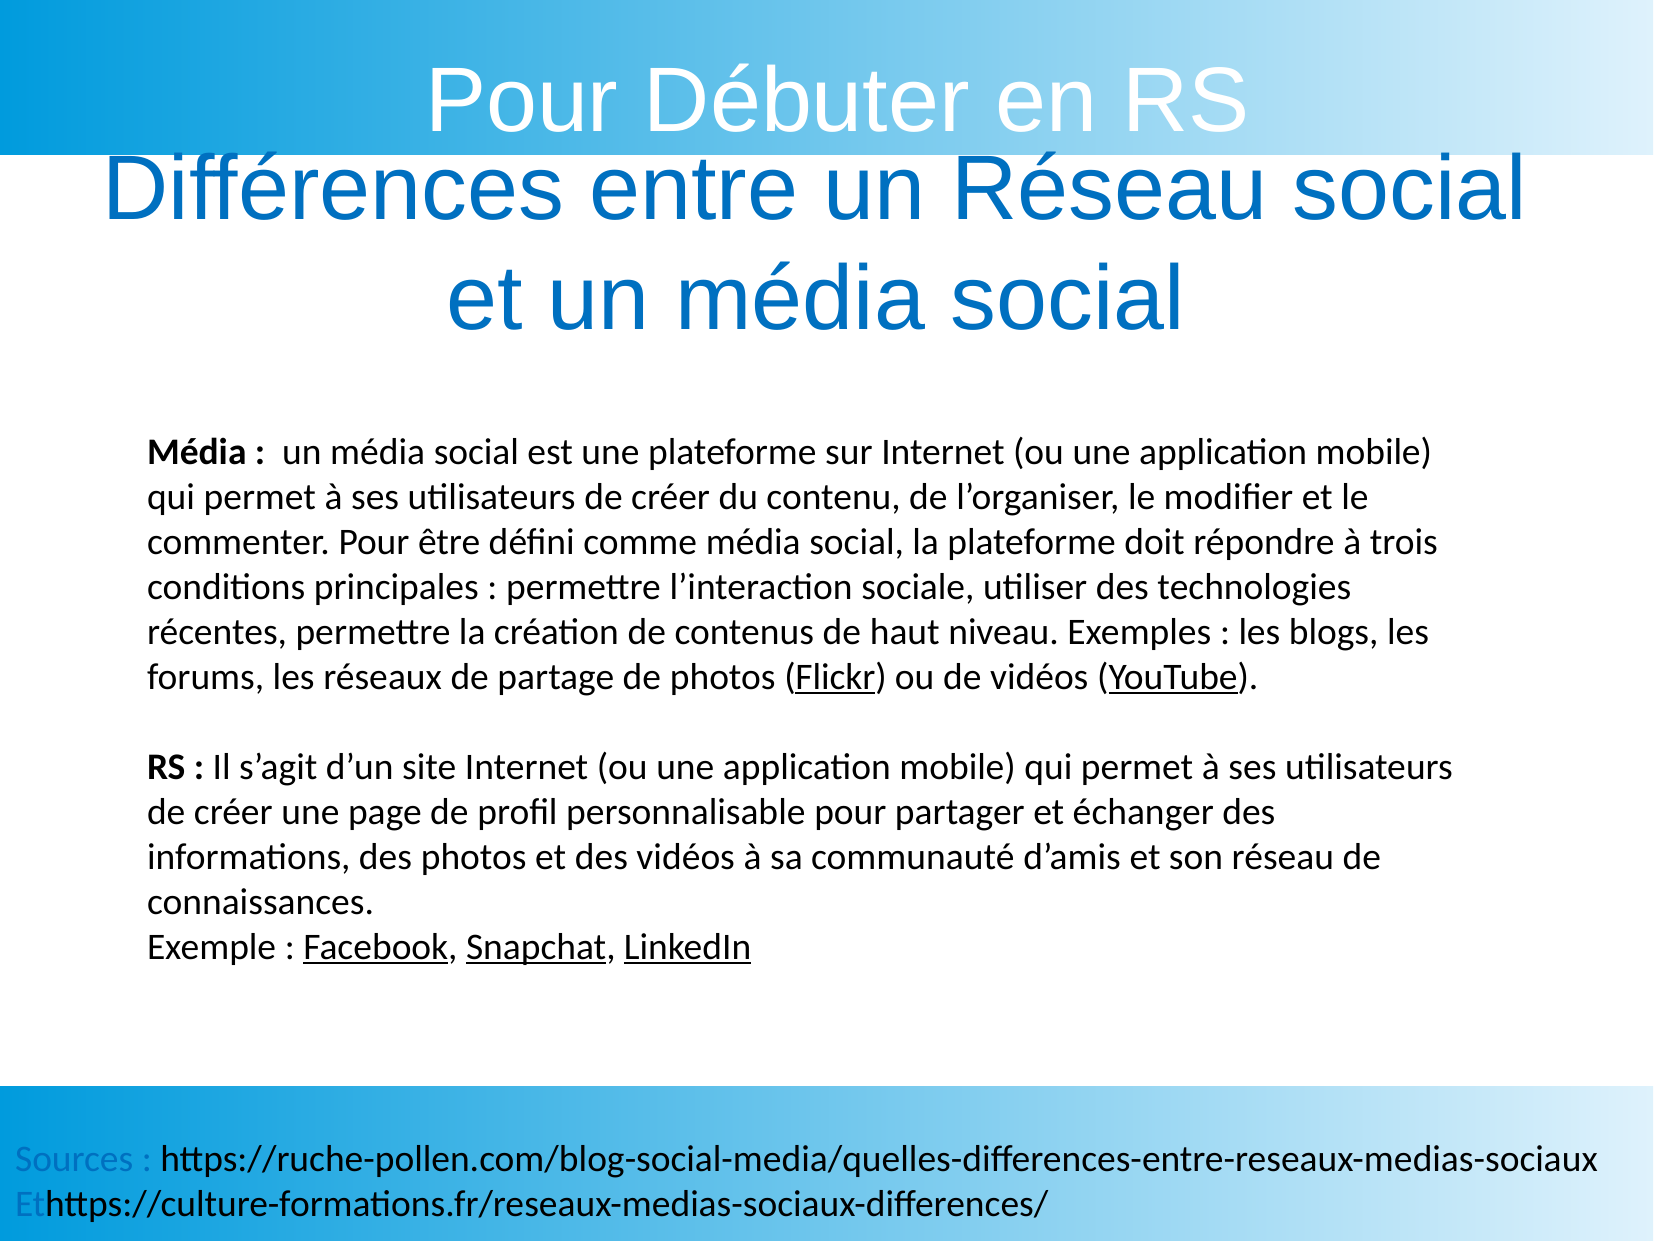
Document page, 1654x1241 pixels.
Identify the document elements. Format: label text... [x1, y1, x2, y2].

text_box Pour Débuter en RS [94, 20, 1583, 170]
text_box Média : un média social est une plateforme sur Internet (ou une application mobile) qui permet à ses utilisateurs de créer du contenu, de l’organiser, le modifier et le commenter. Pour être défini comme média social, la plateforme doit répondre à trois conditions principales : permettre l’interaction sociale, utiliser des technologies récentes, permettre la création de contenus de haut niveau. Exemples : les blogs, les forums, les réseaux de partage de photos (Flickr) ou de vidéos (YouTube). RS : Il s’agit d’un site Internet (ou une application mobile) qui permet à ses utilisateurs de créer une page de profil personnalisable pour partager et échanger des informations, des photos et des vidéos à sa communauté d’amis et son réseau de connaissances. Exemple : Facebook, Snapchat, LinkedIn [131, 419, 1501, 980]
text_box Sources : https://ruche-pollen.com/blog-social-media/quelles-differences-entre-reseaux-medias-sociaux Et https://culture-formations.fr/reseaux-medias-sociaux-differences/ [0, 1126, 1630, 1233]
title Différences entre un Réseau social et un média social [71, 166, 1561, 420]
